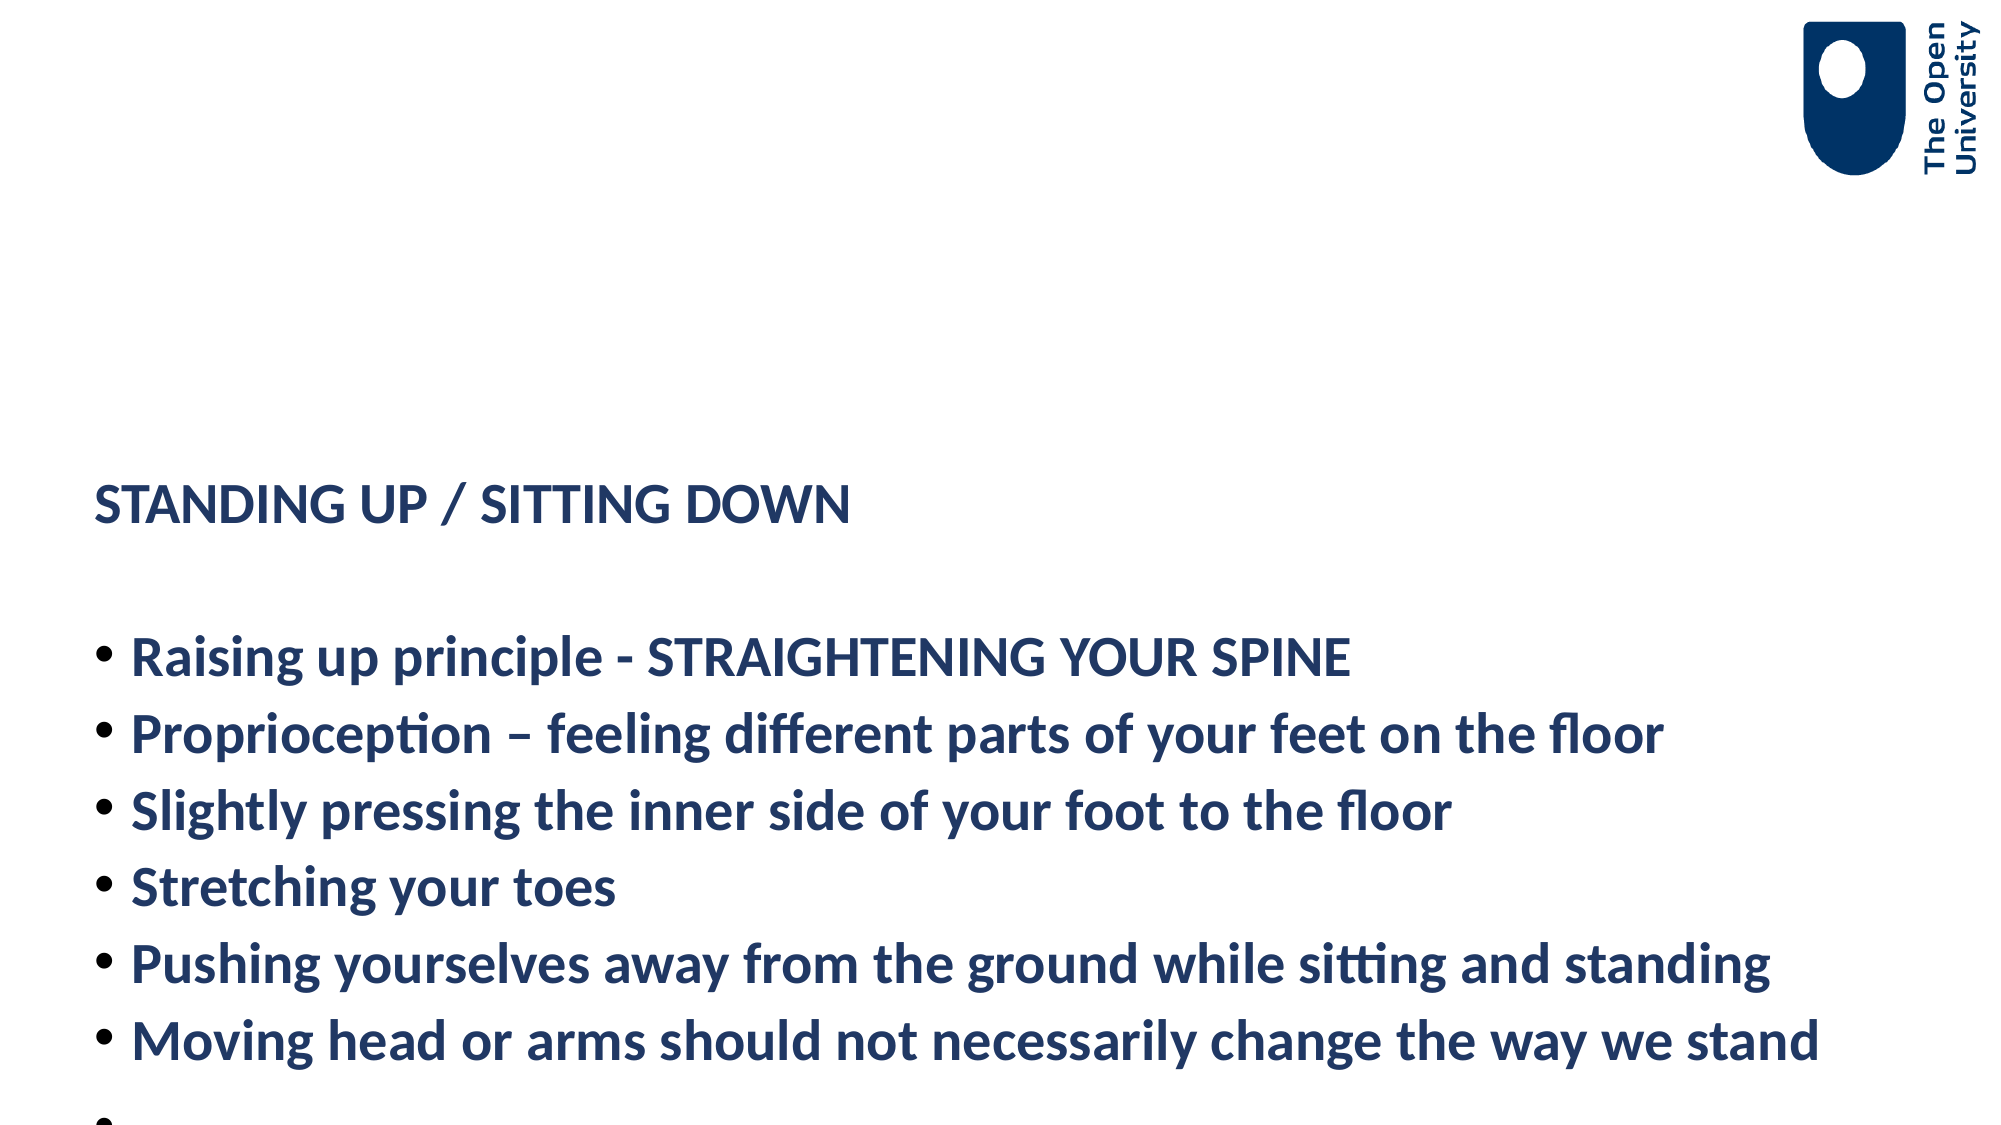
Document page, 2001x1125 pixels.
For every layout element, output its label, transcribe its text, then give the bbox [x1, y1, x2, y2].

list STANDING UP / SITTING DOWN Raising up principle - STRAIGHTENING YOUR SPINE Proprioception – feeling different parts of your feet on the floor Slightly pressing the inner side of your foot to the floor Stretching your toes Pushing yourselves away from the ground while sitting and standing Moving head or arms should not necessarily change the way we stand [79, 471, 1855, 1125]
picture [1802, 18, 1981, 177]
